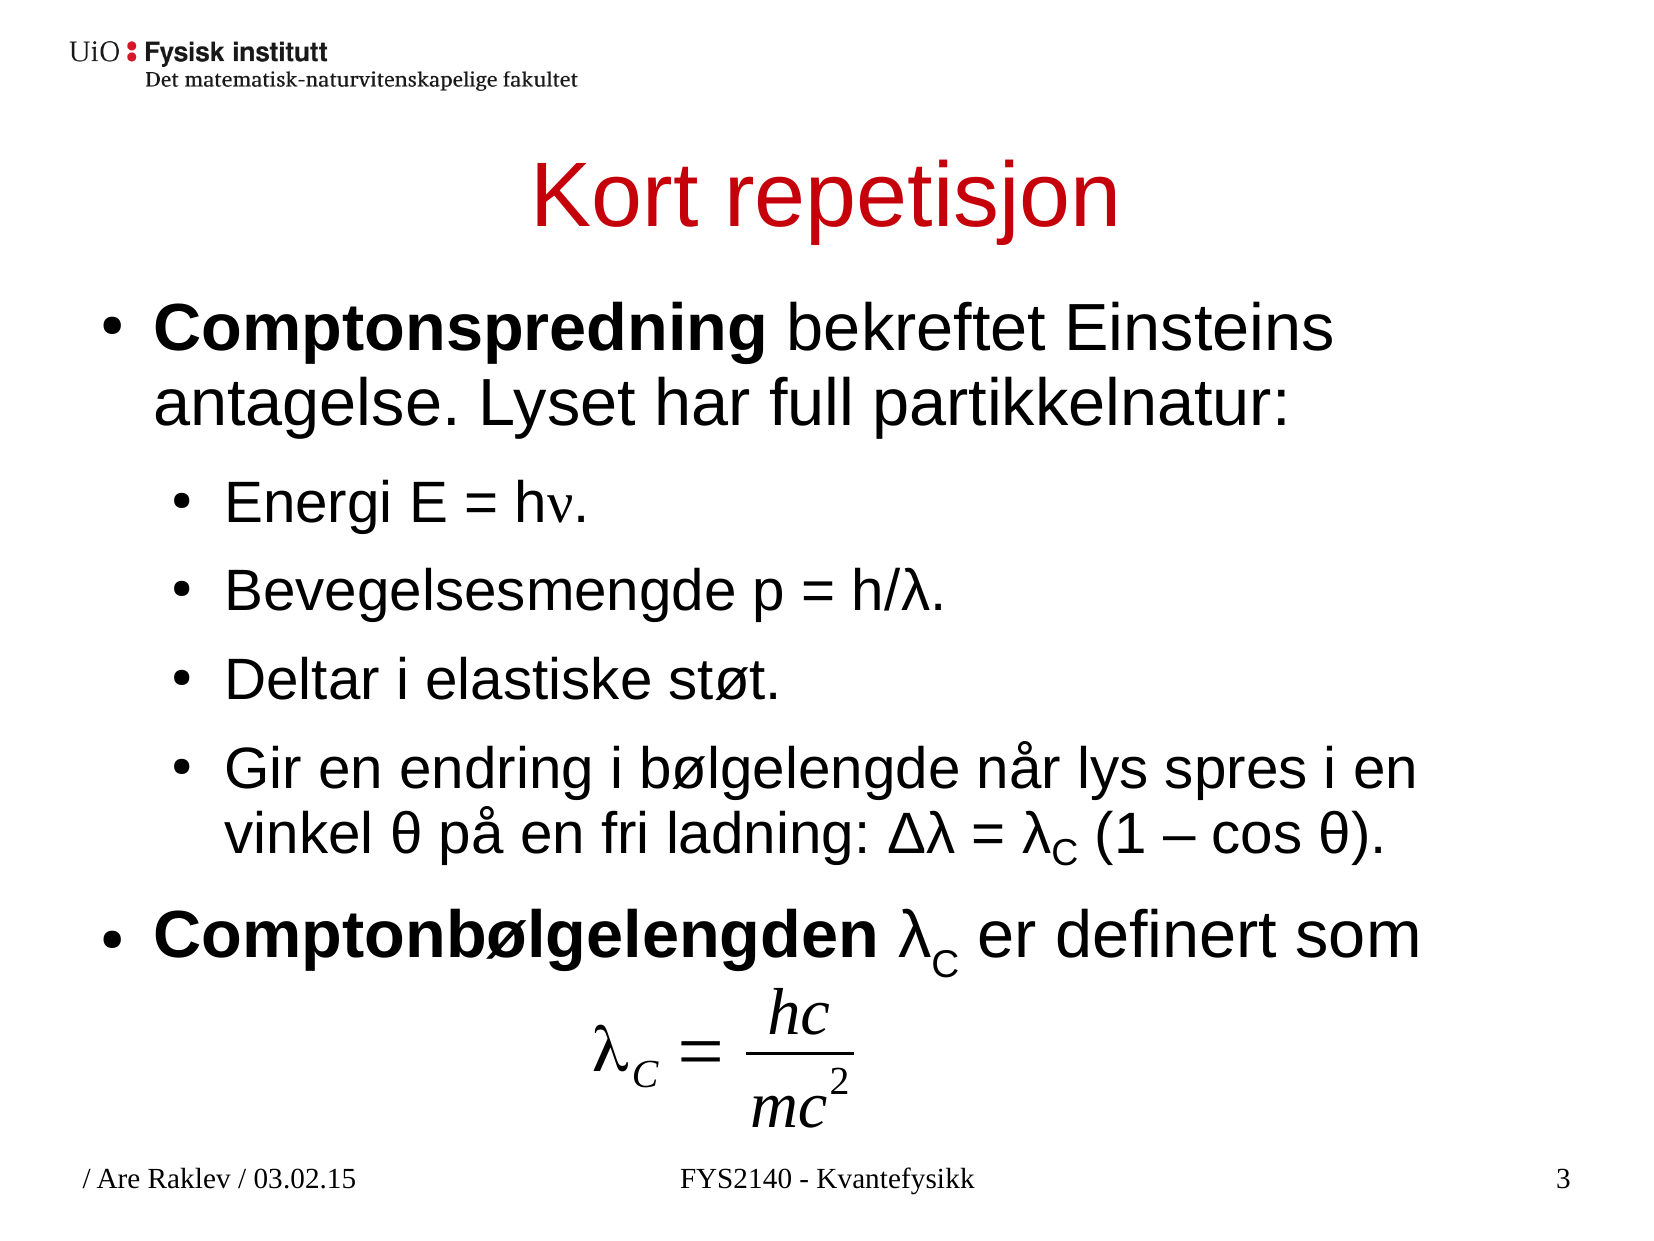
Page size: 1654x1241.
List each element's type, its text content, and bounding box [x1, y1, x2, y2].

picture [68, 37, 581, 93]
title Kort repetisjon [82, 90, 1571, 290]
list Comptonspredning bekreftet Einsteins antagelse. Lyset har full partikkelnatur: Energi E = hν. Bevegelsesmengde p = h/λ. Deltar i elastiske støt. Gir en endring i bølgelengde når lys spres i en vinkel θ på en fri ladning: Δλ = λC (1 – cos θ). Comptonbølgelengden λC er definert som [82, 290, 1576, 1094]
chart [584, 975, 863, 1142]
